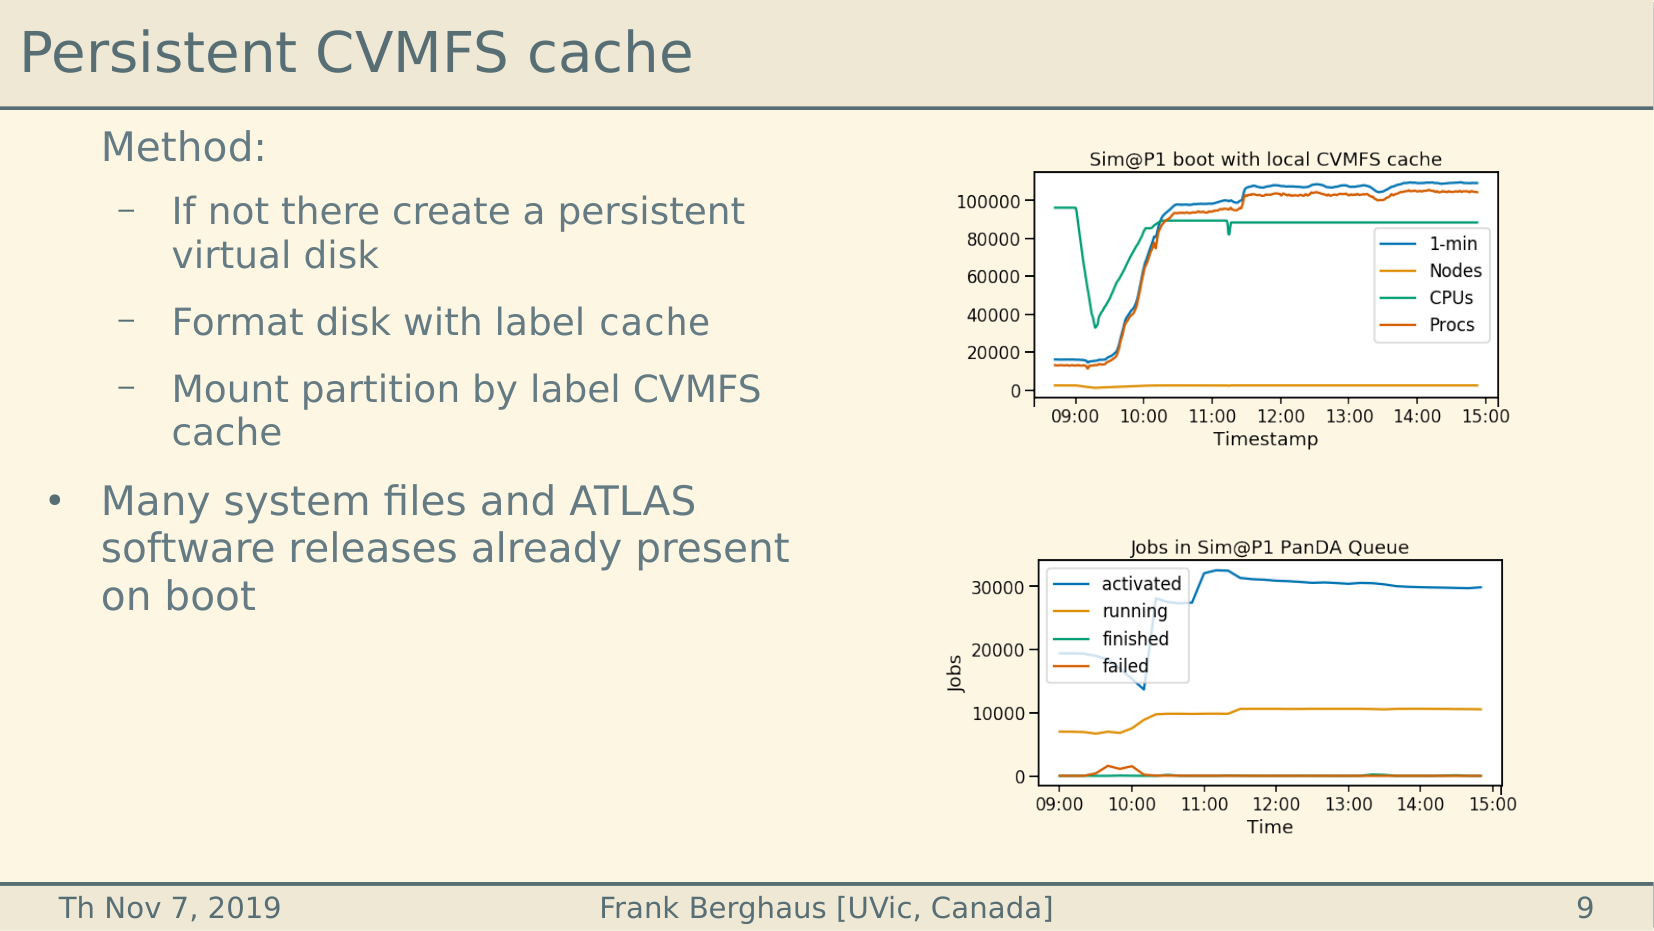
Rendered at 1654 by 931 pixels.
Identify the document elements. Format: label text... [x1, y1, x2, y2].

list Method: If not there create a persistent virtual disk Format disk with label cache Mount partition by label CVMFS cache Many system files and ATLAS software releases already present on boot [30, 123, 806, 867]
title Persistent CVMFS cache [2, 0, 1654, 107]
picture [941, 532, 1524, 845]
picture [948, 144, 1517, 457]
